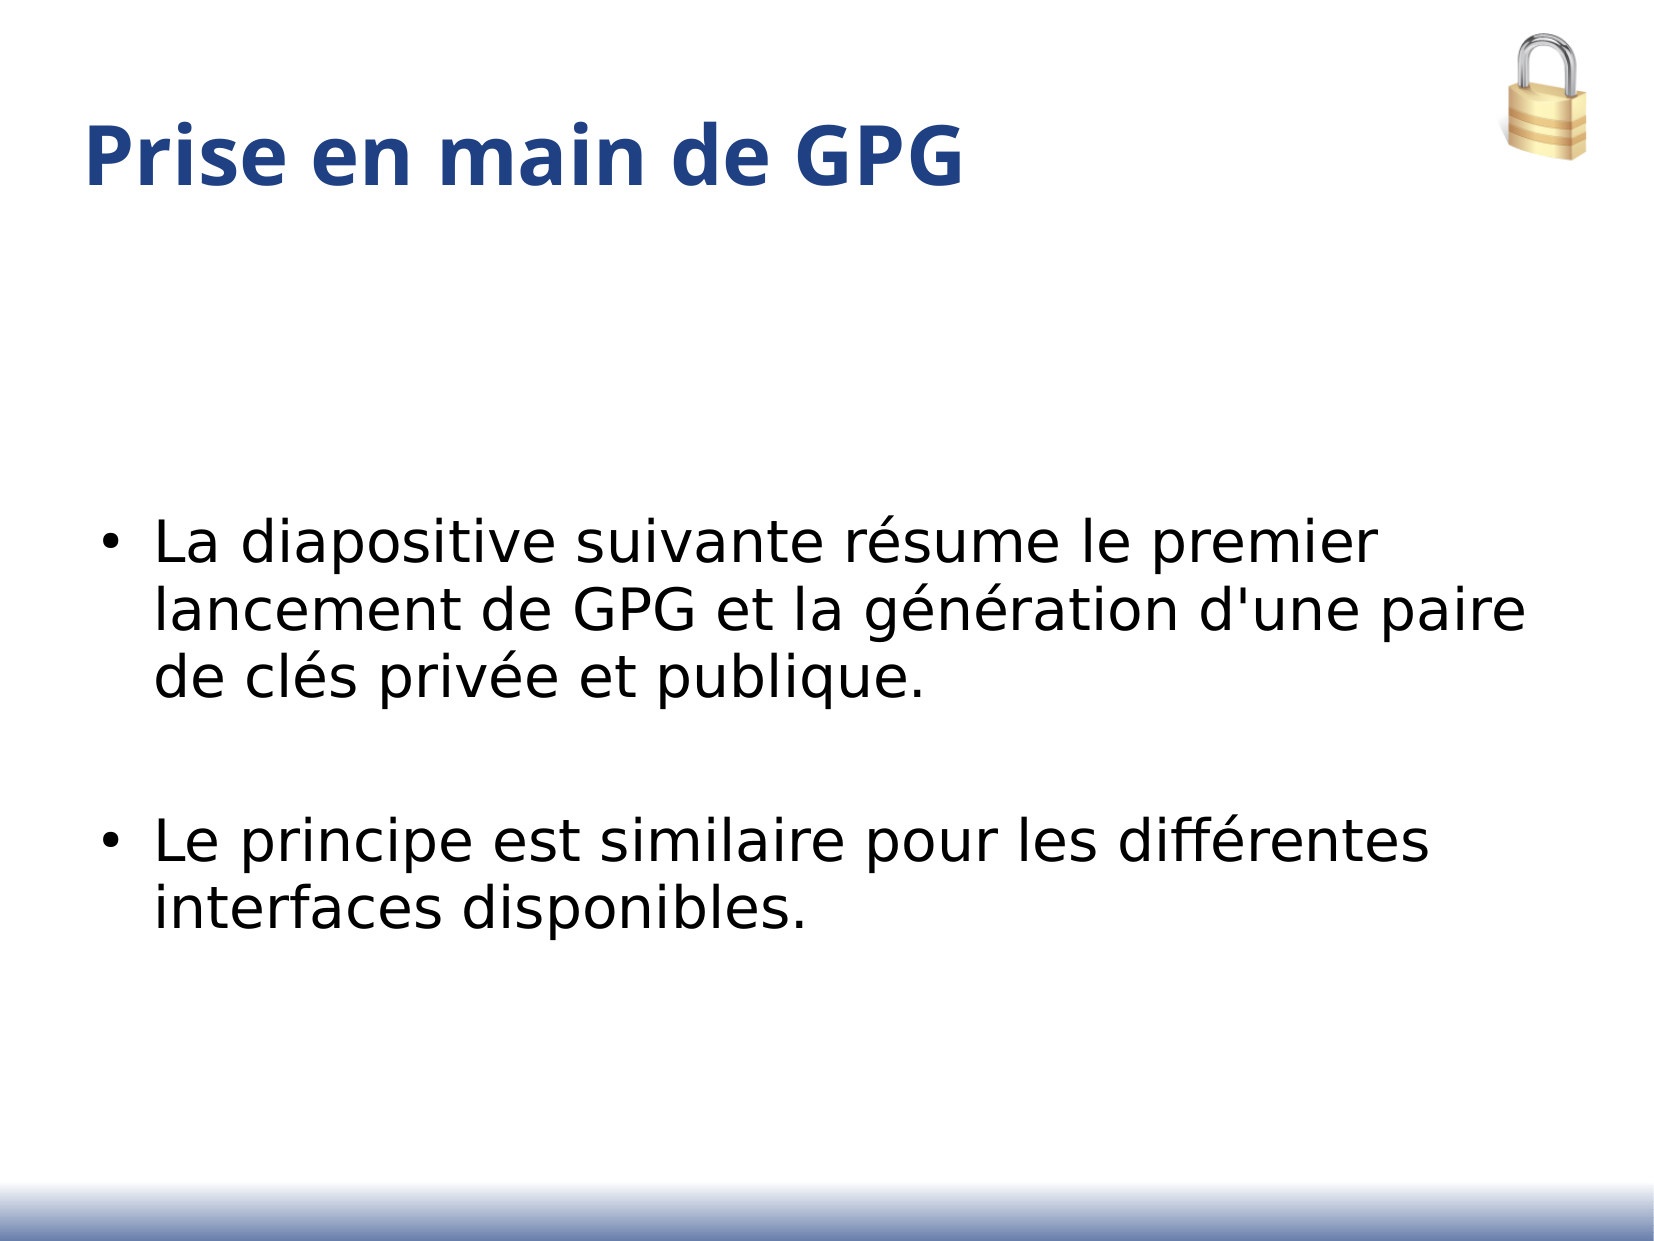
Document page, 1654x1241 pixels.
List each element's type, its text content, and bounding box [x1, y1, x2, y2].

title Prise en main de GPG [82, 49, 1571, 257]
list Le principe est similaire pour les différentes interfaces disponibles. [82, 782, 1571, 967]
picture [1476, 29, 1613, 166]
list La diapositive suivante résume le premier lancement de GPG et la génération d'une paire de clés privée et publique. [82, 450, 1571, 770]
